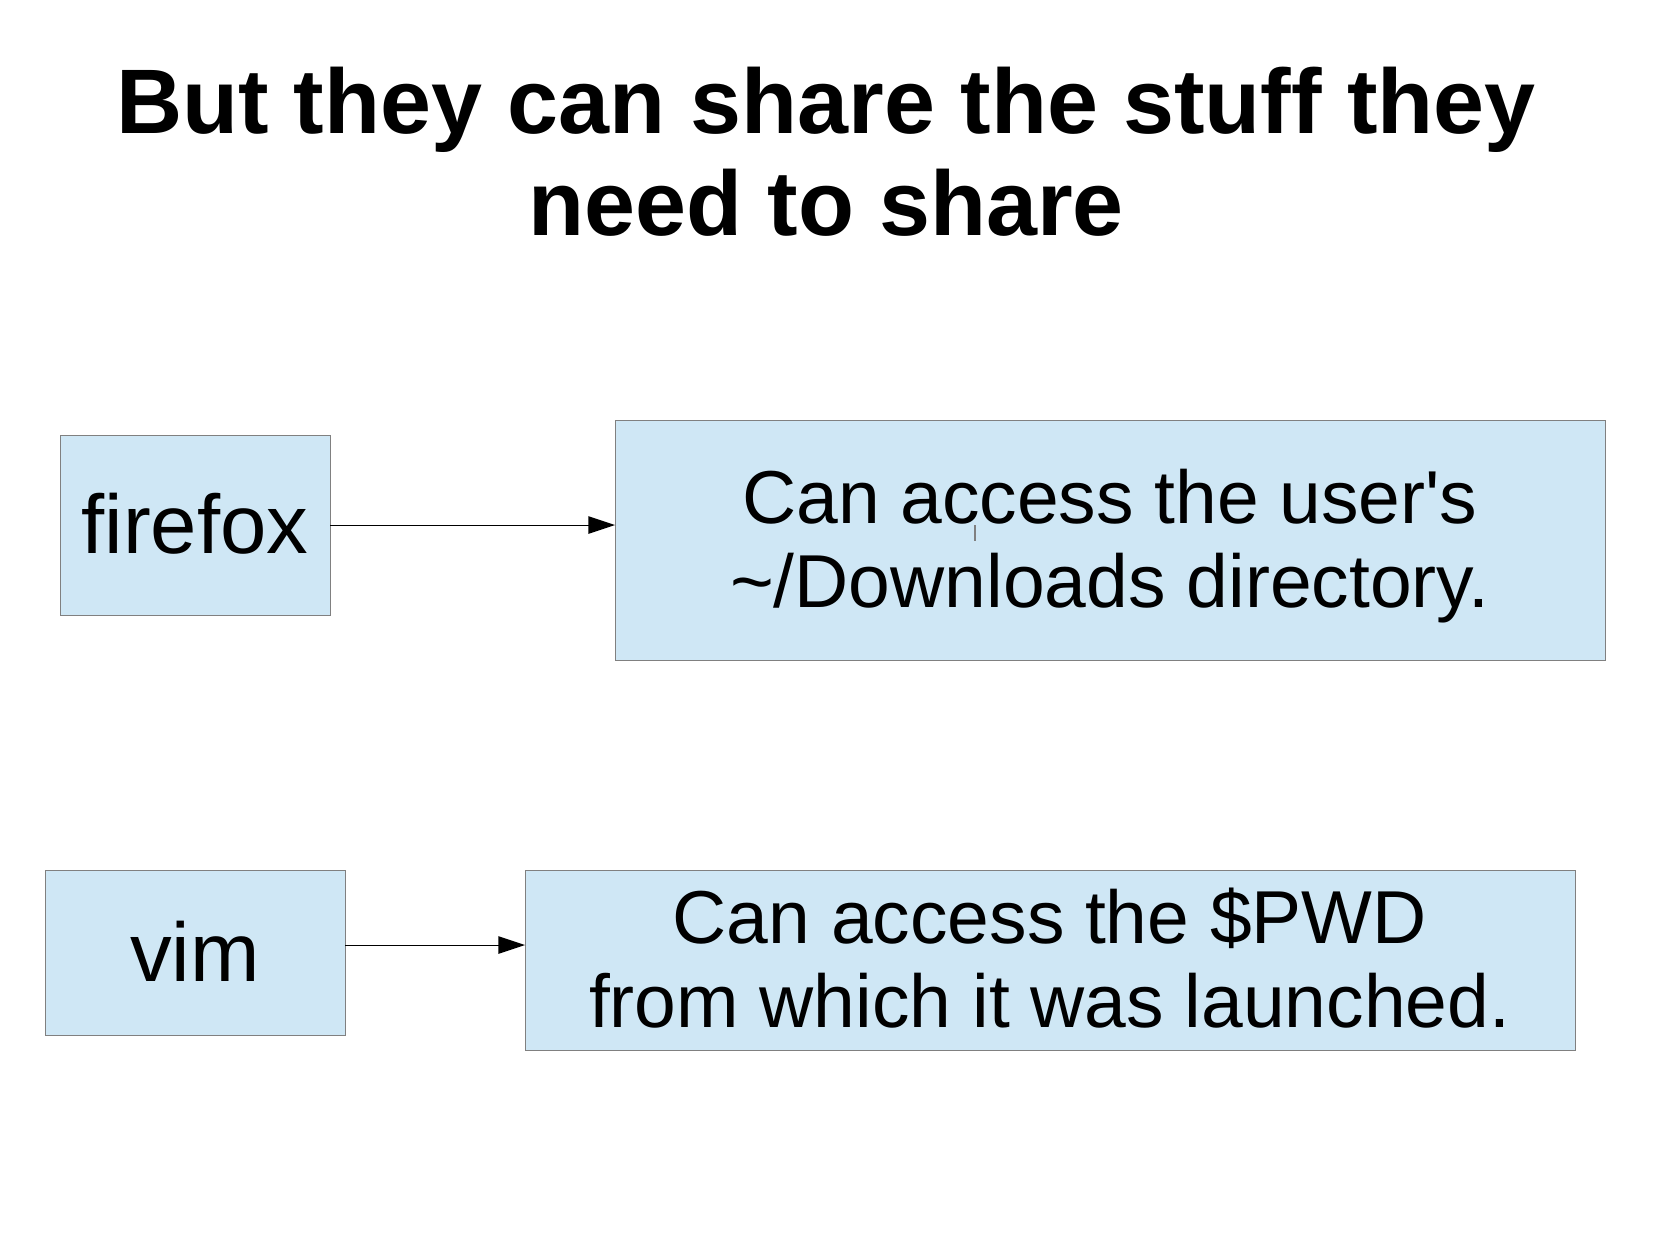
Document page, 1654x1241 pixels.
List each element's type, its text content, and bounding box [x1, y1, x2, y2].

text_box Can access the user's ~/Downloads directory. [615, 420, 1606, 661]
title But they can share the stuff they need to share [82, 49, 1571, 257]
text_box vim [45, 870, 346, 1036]
text_box firefox [60, 435, 331, 616]
text_box Can access the $PWD from which it was launched. [525, 870, 1576, 1051]
